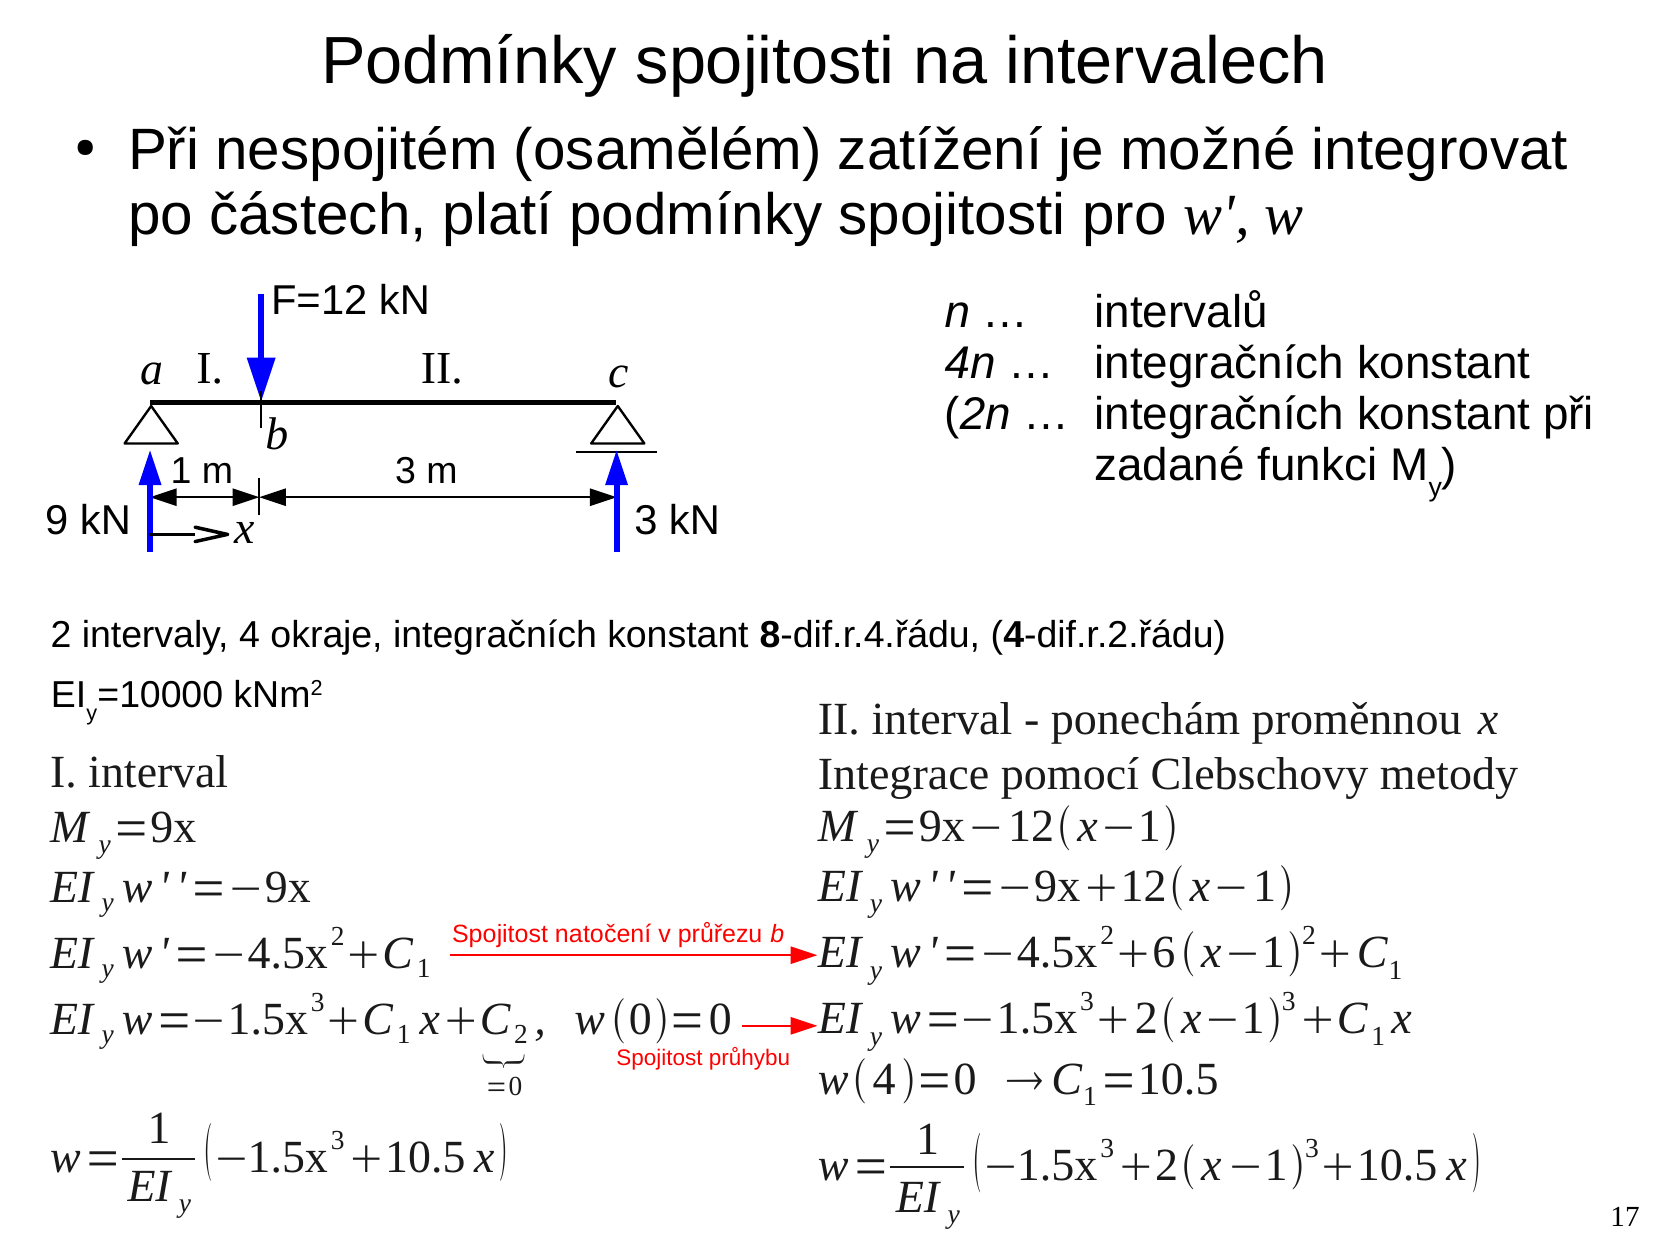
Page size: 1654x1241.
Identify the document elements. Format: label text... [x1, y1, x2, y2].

text_box [591, 410, 645, 444]
text_box b [250, 401, 304, 472]
text_box EIy=10000 kNm2 [36, 666, 374, 736]
text_box II. [406, 335, 478, 406]
title Podmínky spojitosti na intervalech [37, 8, 1613, 113]
text_box Spojitost natočení v průřezu b [437, 912, 826, 960]
text_box 9 kN [30, 489, 175, 557]
text_box [124, 407, 177, 444]
list Při nespojitém (osamělém) zatížení je možné integrovat po částech, platí podmínky spojitosti pro w', w [57, 116, 1608, 301]
text_box 2 intervaly, 4 okraje, integračních konstant 8-dif.r.4.řádu, (4-dif.r.2.řádu) [35, 606, 1262, 670]
text_box Spojitost průhybu [601, 1037, 826, 1084]
text_box F=12 kN [256, 269, 475, 337]
text_box x [219, 495, 275, 581]
text_box n … intervalů 4n … integračních konstant (2n … integračních konstant při zadané funkci My) [929, 278, 1622, 535]
text_box c [593, 339, 644, 410]
text_box 3 m [380, 442, 473, 504]
chart [30, 747, 743, 1220]
text_box I. [181, 335, 238, 406]
chart [797, 694, 1527, 1230]
text_box 3 kN [619, 489, 764, 557]
text_box 1 m [155, 442, 249, 504]
text_box a [125, 336, 178, 407]
